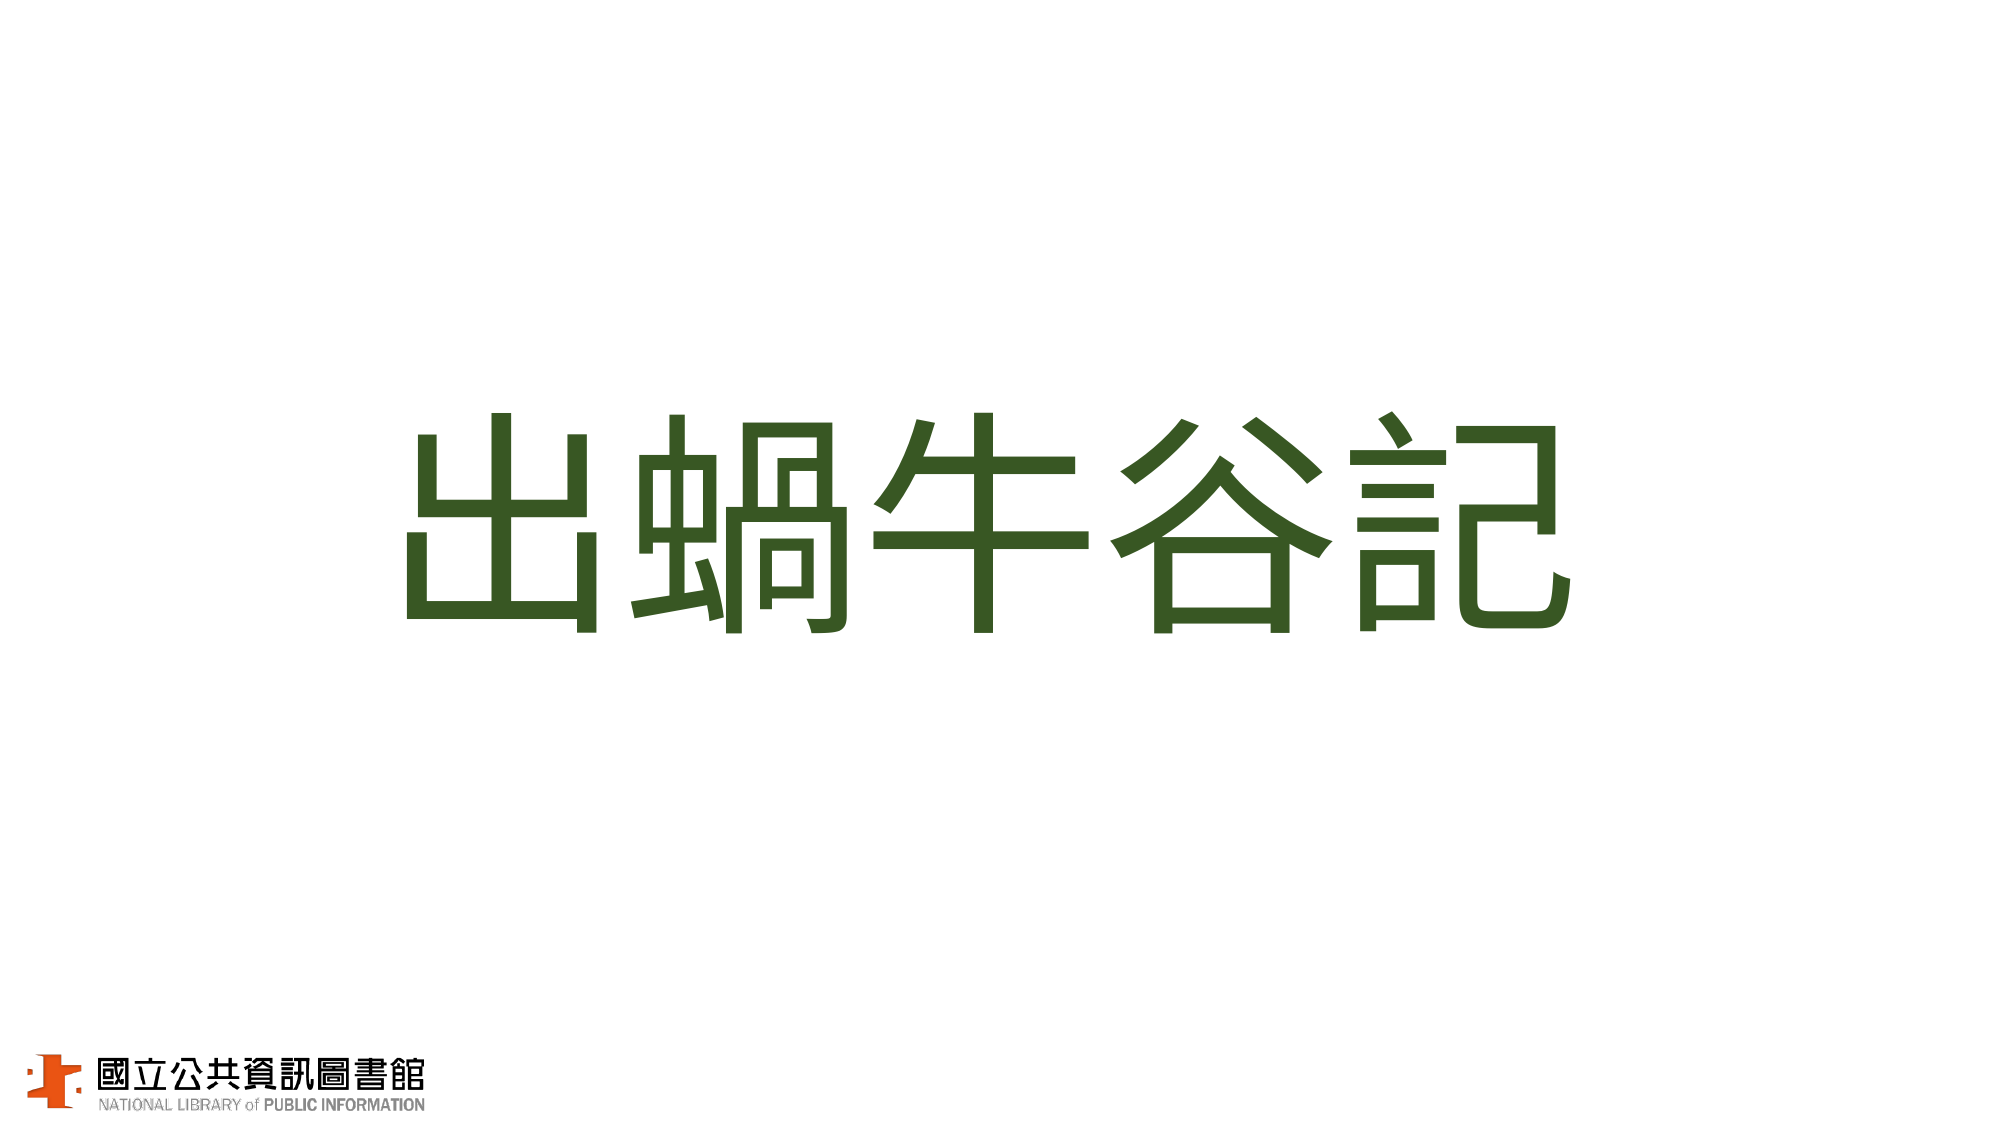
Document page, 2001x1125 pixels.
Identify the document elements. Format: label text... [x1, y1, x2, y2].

text_box 出蝸牛谷記 [367, 367, 1608, 673]
picture [25, 1053, 426, 1112]
